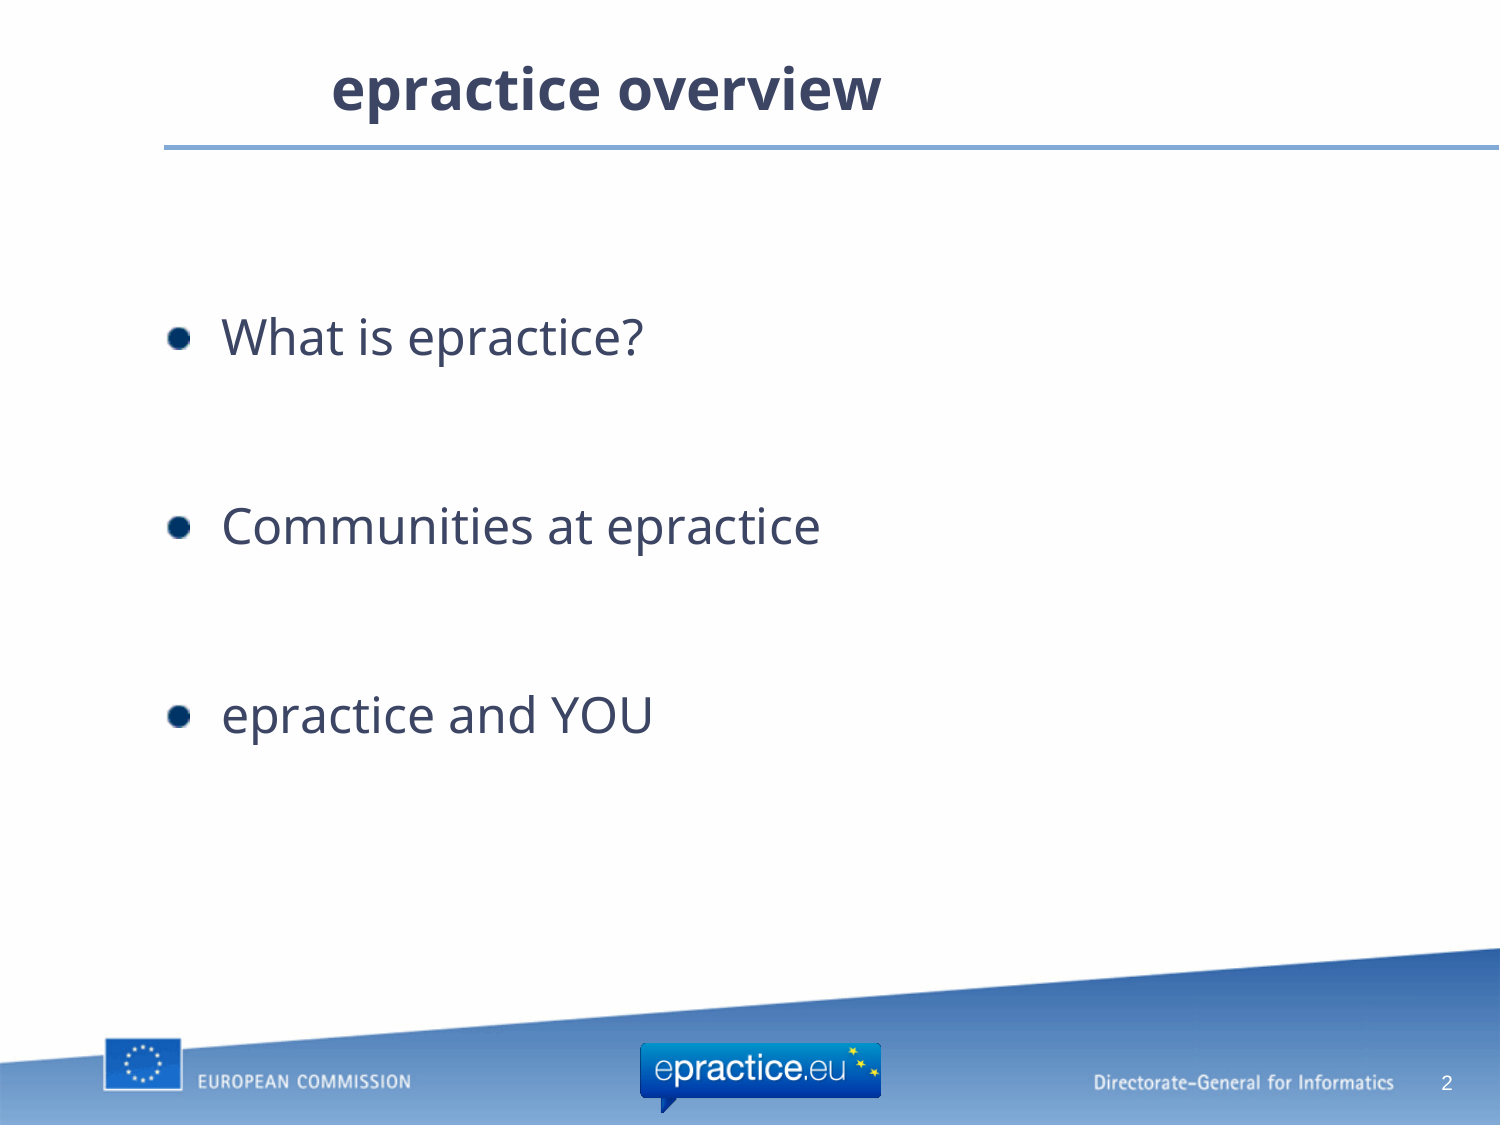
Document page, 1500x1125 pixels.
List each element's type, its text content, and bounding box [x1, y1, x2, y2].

title epractice overview [316, 34, 1447, 149]
picture [0, 0, 1500, 1125]
list What is epractice? Communities at epractice epractice and YOU [150, 204, 1452, 929]
